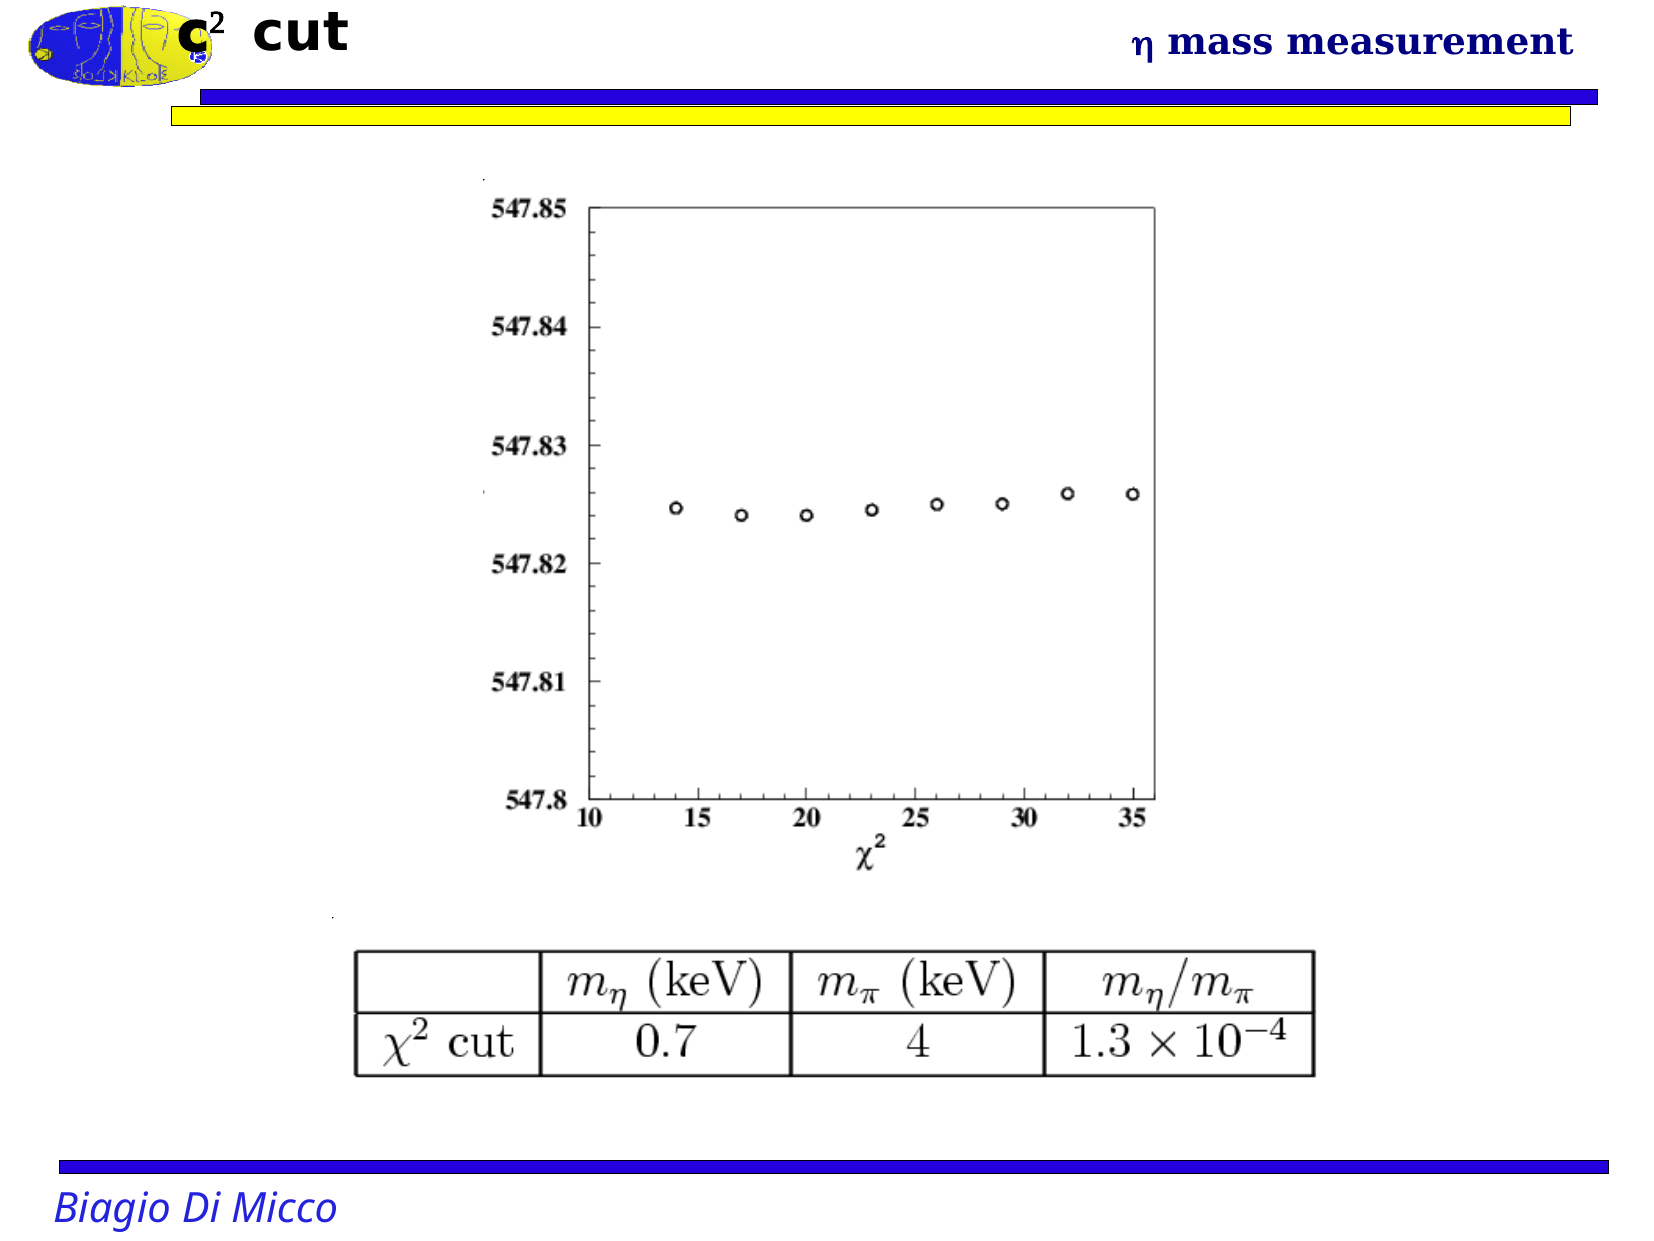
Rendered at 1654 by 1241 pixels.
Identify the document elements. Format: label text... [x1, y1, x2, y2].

picture [20, 2, 220, 89]
picture [332, 917, 1349, 1090]
text_box c2 cut [177, 0, 1418, 68]
picture [483, 179, 1200, 892]
